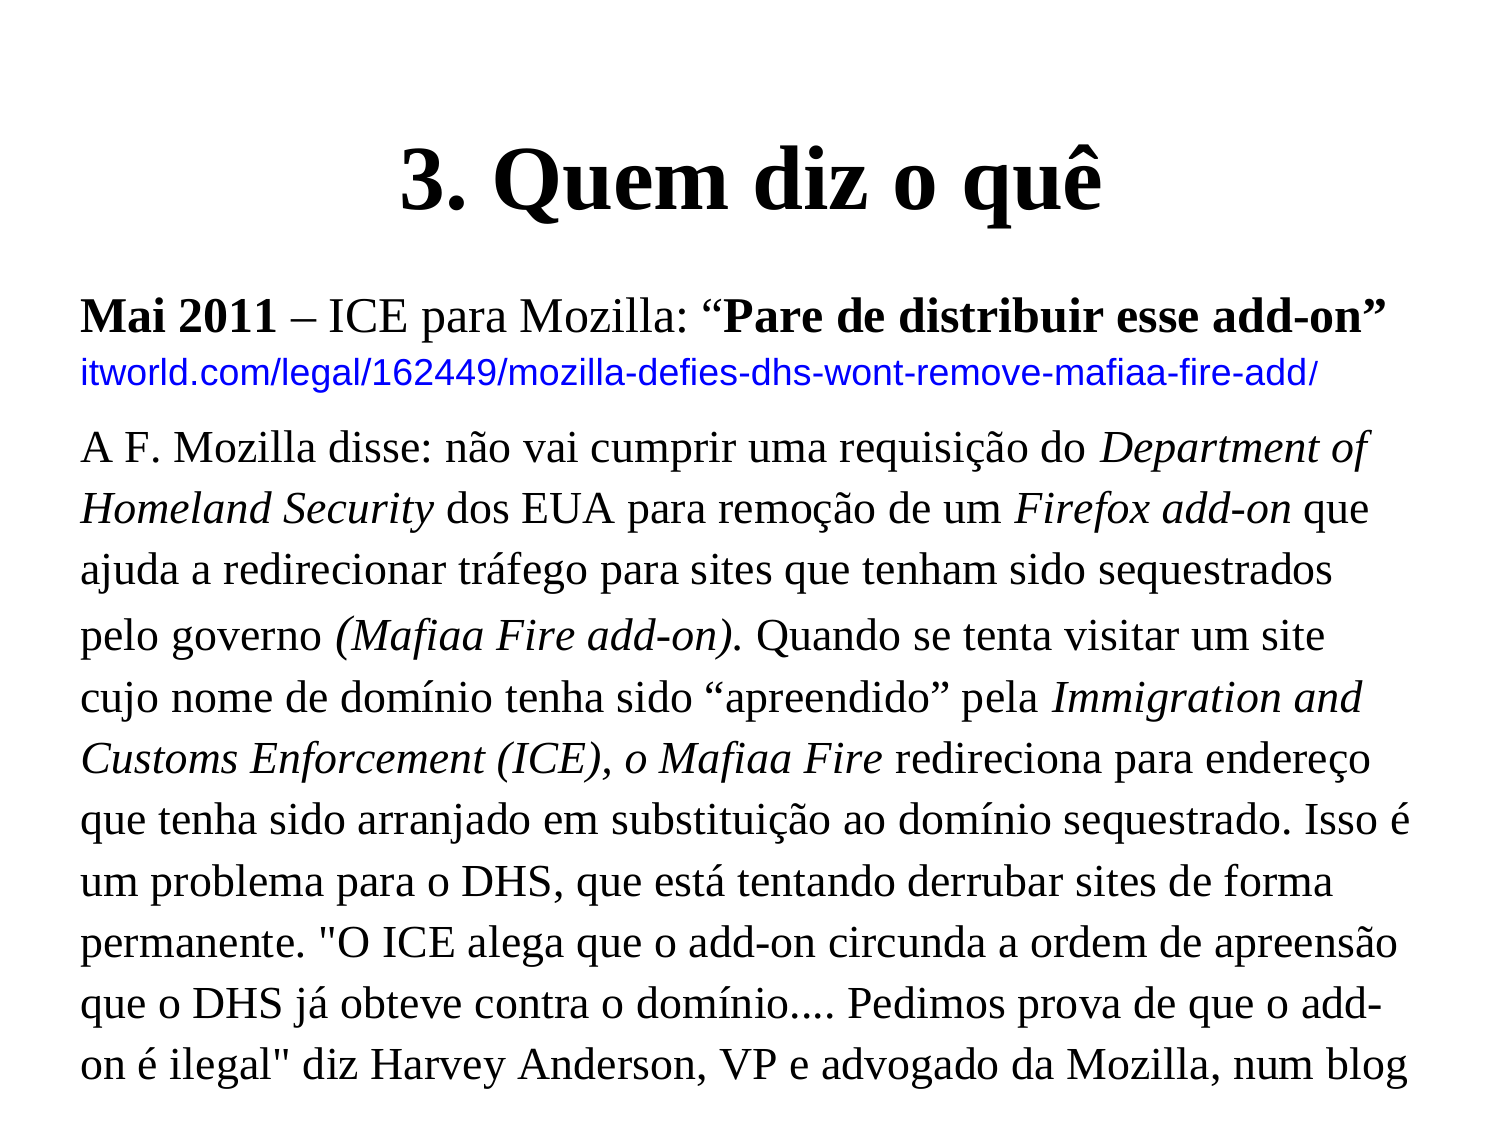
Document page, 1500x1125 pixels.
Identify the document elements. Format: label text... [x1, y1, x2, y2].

title 3. Quem diz o quê [87, 52, 1416, 268]
text_box Mai 2011 – ICE para Mozilla: “Pare de distribuir esse add-on” itworld.com/legal/162449/mozilla-defies-dhs-wont-remove-mafiaa-fire-add/ A F. Mozilla disse: não vai cumprir uma requisição do Department of Homeland Security dos EUA para remoção de um Firefox add-on que ajuda a redirecionar tráfego para sites que tenham sido sequestrados pelo governo (Mafiaa Fire add-on). Quando se tenta visitar um site cujo nome de domínio tenha sido “apreendido” pela Immigration and Customs Enforcement (ICE), o Mafiaa Fire redireciona para endereço que tenha sido arranjado em substituição ao domínio sequestrado. Isso é um problema para o DHS, que está tentando derrubar sites de forma permanente. "O ICE alega que o add-on circunda a ordem de apreensão que o DHS já obteve contra o domínio.... Pedimos prova de que o add-on é ilegal" diz Harvey Anderson, VP e advogado da Mozilla, num blog [65, 268, 1430, 1098]
